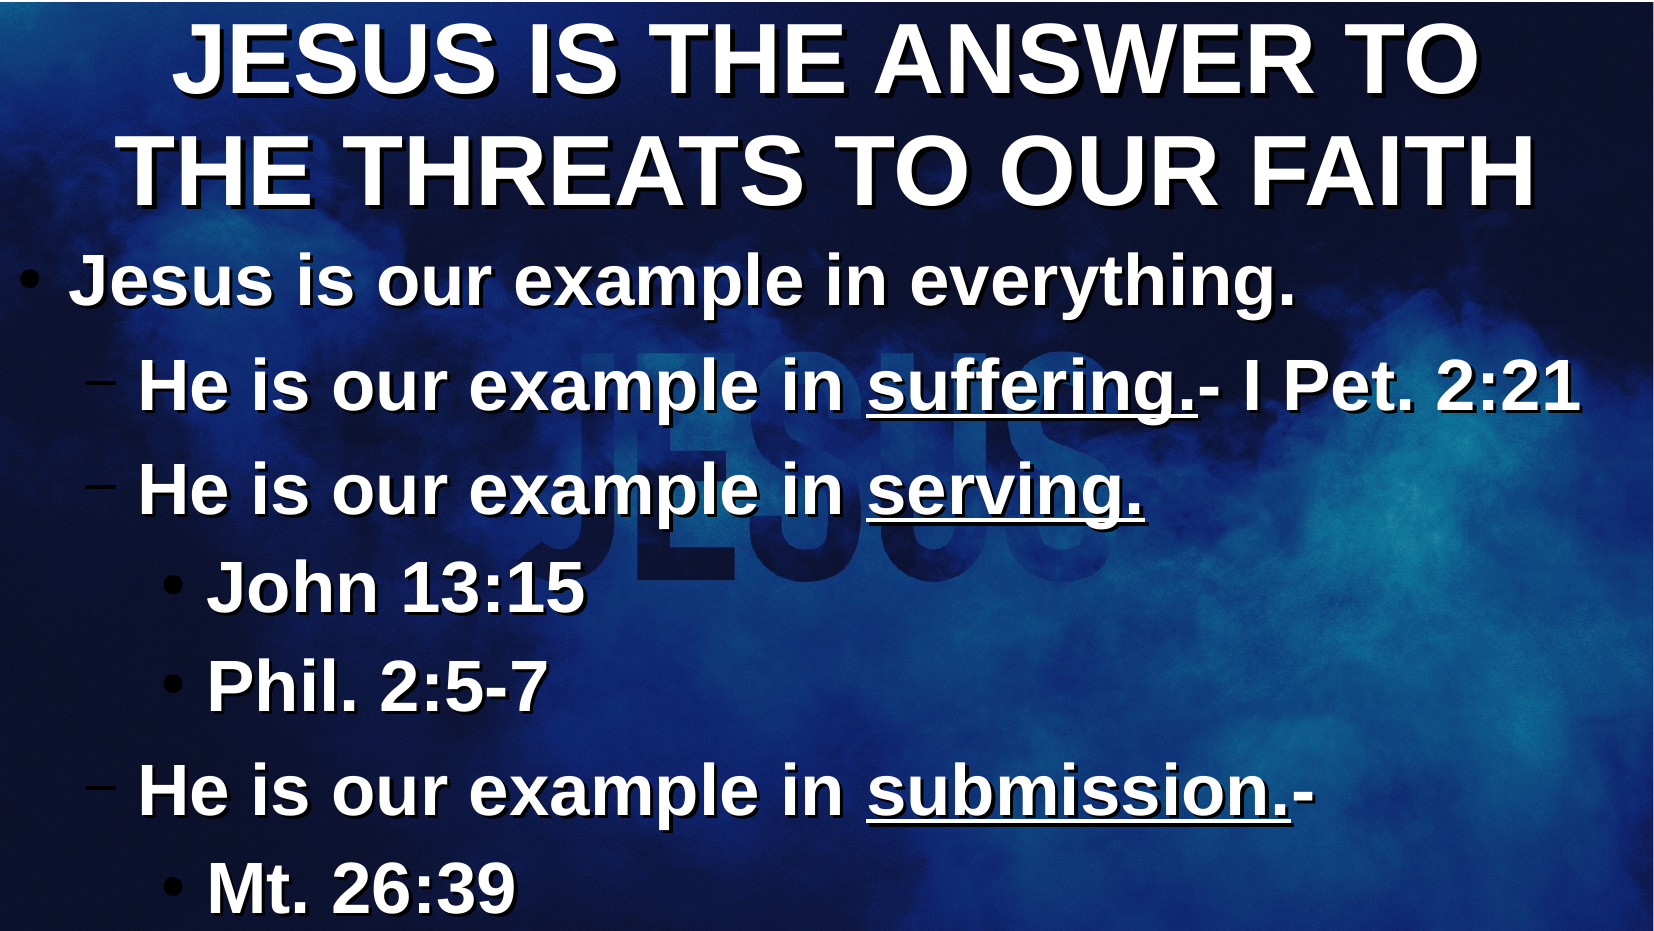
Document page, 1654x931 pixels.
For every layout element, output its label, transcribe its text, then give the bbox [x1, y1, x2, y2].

title JESUS IS THE ANSWER TO THE THREATS TO OUR FAITH [82, 2, 1571, 227]
list Jesus is our example in everything. He is our example in suffering.- I Pet. 2:21 He is our example in serving. John 13:15 Phil. 2:5-7 He is our example in submission.- Mt. 26:39 [0, 240, 1654, 931]
picture [0, 2, 1654, 240]
